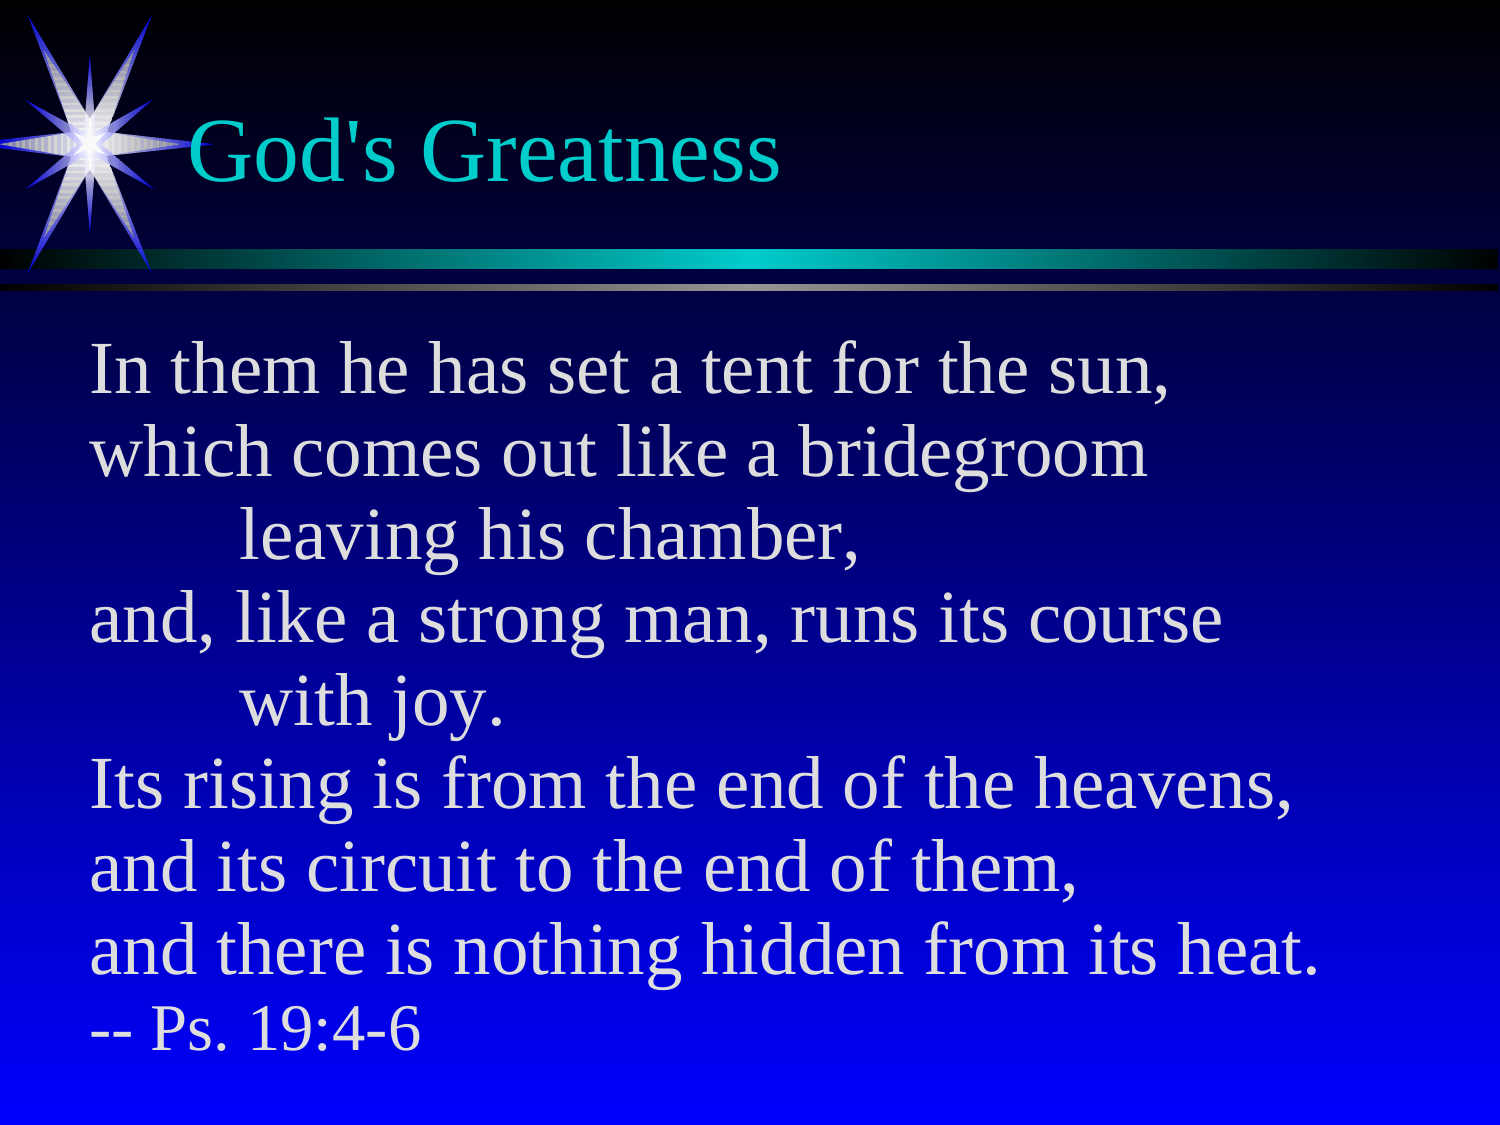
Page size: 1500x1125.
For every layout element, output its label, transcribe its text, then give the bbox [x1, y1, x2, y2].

title God's Greatness [187, 56, 1463, 244]
text_box 20 [131, 43, 142, 49]
text_box 20 [181, 140, 187, 148]
text_box 20 [38, 239, 49, 245]
text_box 20 [134, 107, 138, 117]
text_box In them he has set a tent for the sun, which comes out like a bridegroom leaving his chamber, and, like a strong man, runs its course with joy. Its rising is from the end of the heavens, and its circuit to the end of them, and there is nothing hidden from its heat. -- Ps. 19:4-6 [75, 319, 1463, 1073]
text_box 20 [38, 43, 48, 49]
text_box 20 [131, 239, 141, 245]
